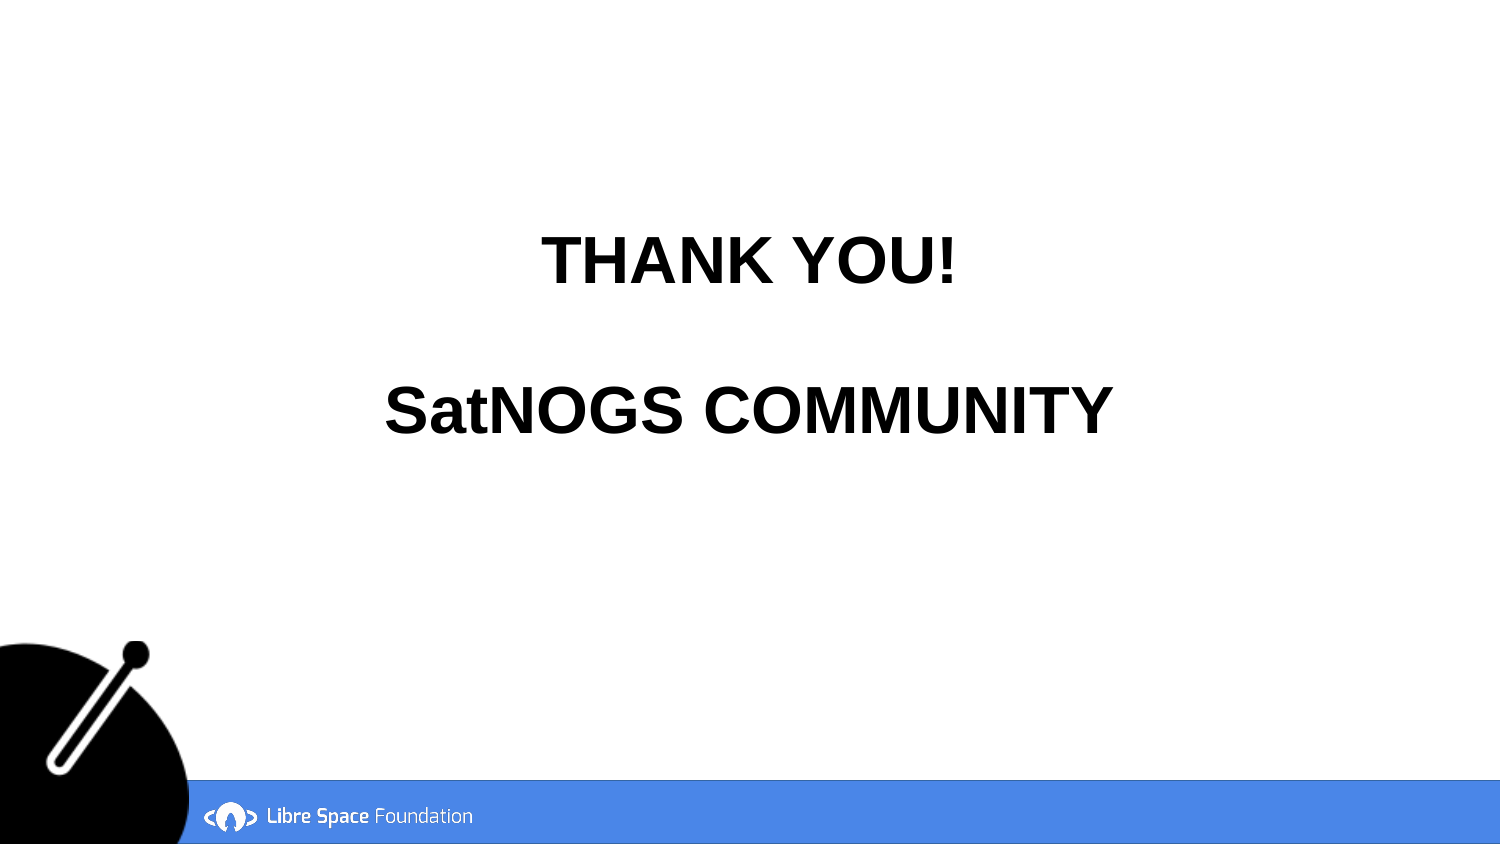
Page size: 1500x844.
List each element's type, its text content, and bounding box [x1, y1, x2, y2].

picture [0, 641, 189, 844]
picture [204, 802, 472, 832]
text_box THANK YOU! SatNOGS COMMUNITY [0, 216, 1500, 466]
